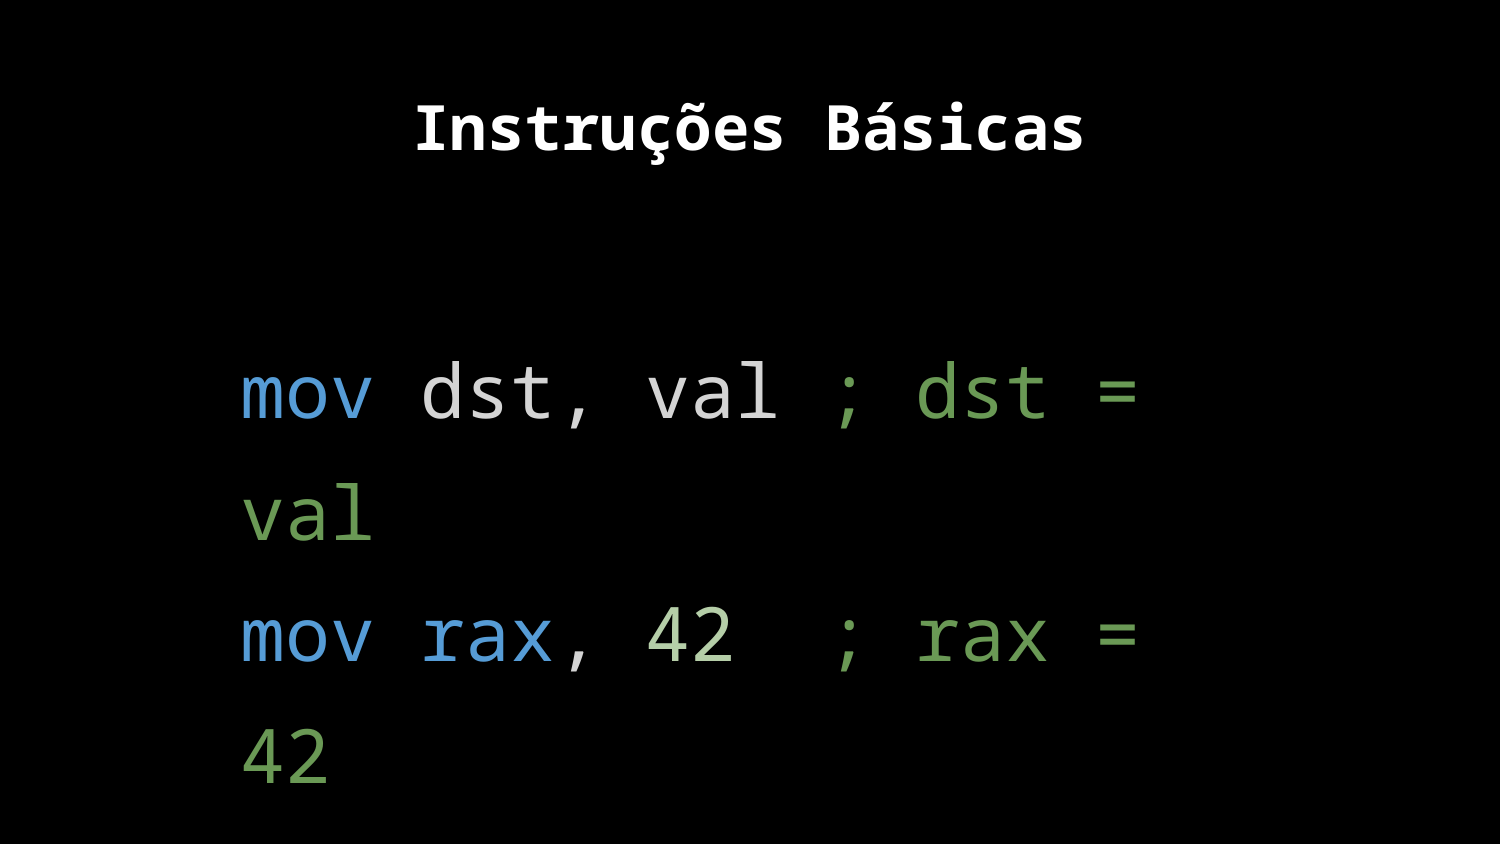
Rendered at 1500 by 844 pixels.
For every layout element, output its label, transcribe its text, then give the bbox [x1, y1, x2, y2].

title Instruções Básicas [51, 72, 1449, 167]
text_box mov dst, val ; dst = val mov rax, 42 ; rax = 42 [225, 297, 1275, 547]
